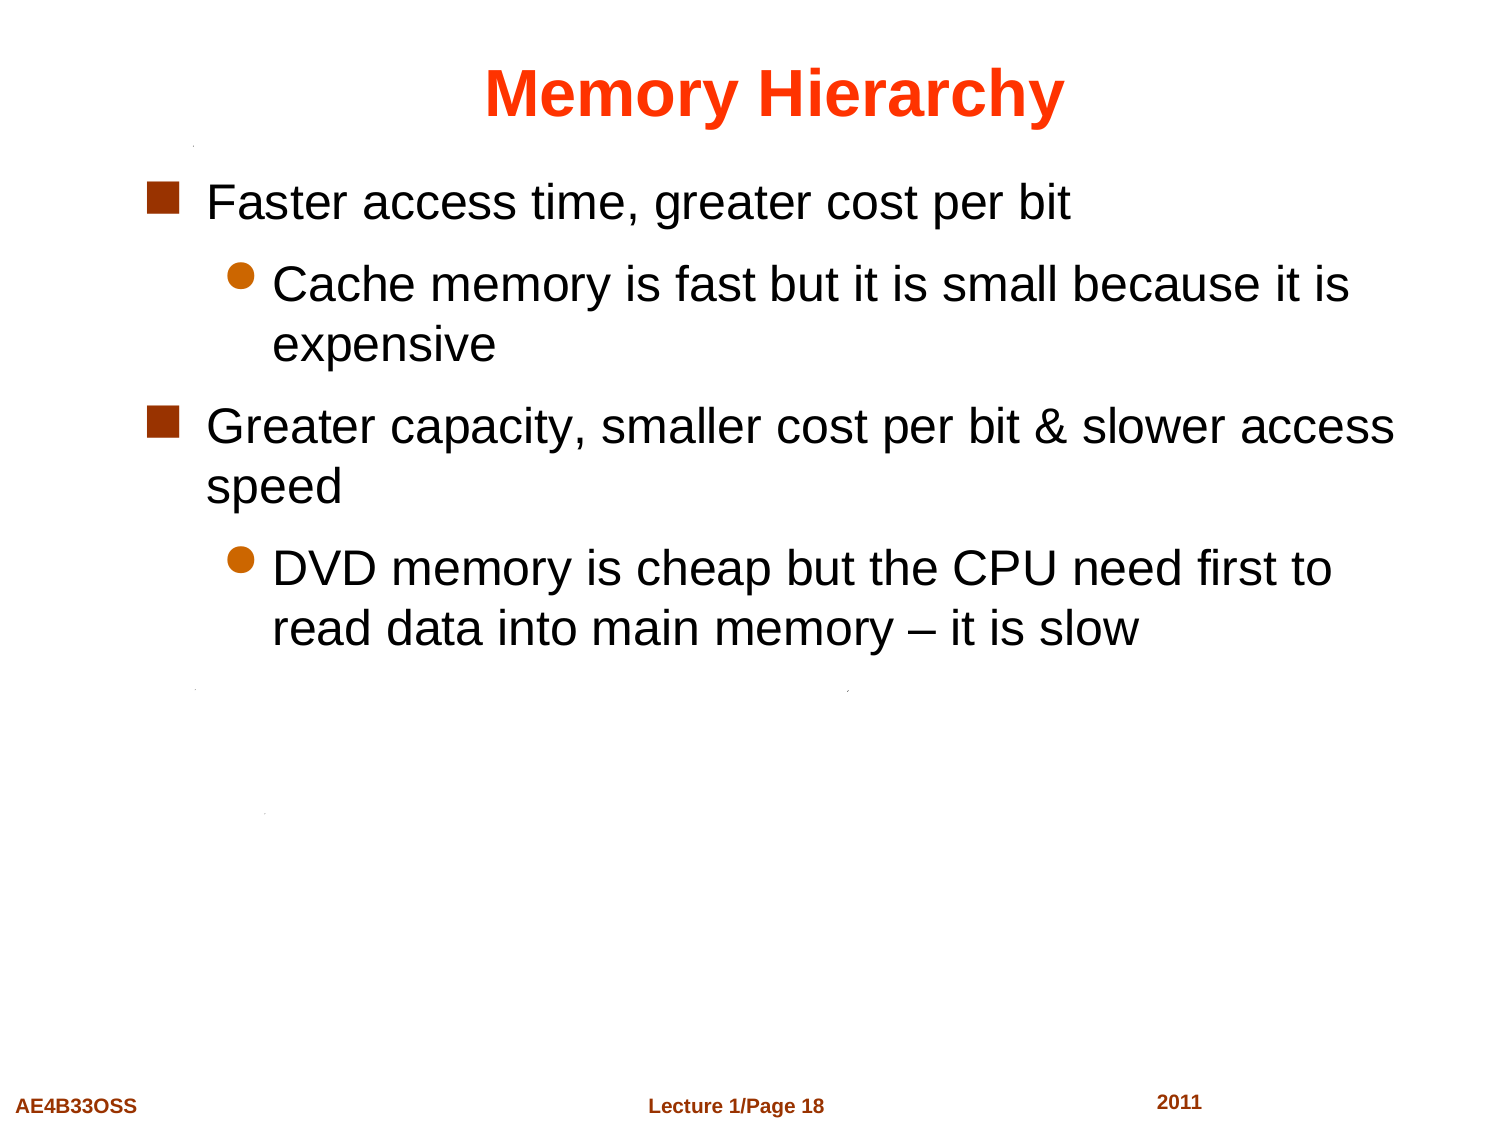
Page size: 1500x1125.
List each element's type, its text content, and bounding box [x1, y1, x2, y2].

title Memory Hierarchy [112, 37, 1438, 138]
list Faster access time, greater cost per bit Cache memory is fast but it is small because it is expensive Greater capacity, smaller cost per bit & slower access speed DVD memory is cheap but the CPU need first to read data into main memory – it is slow [135, 162, 1425, 946]
